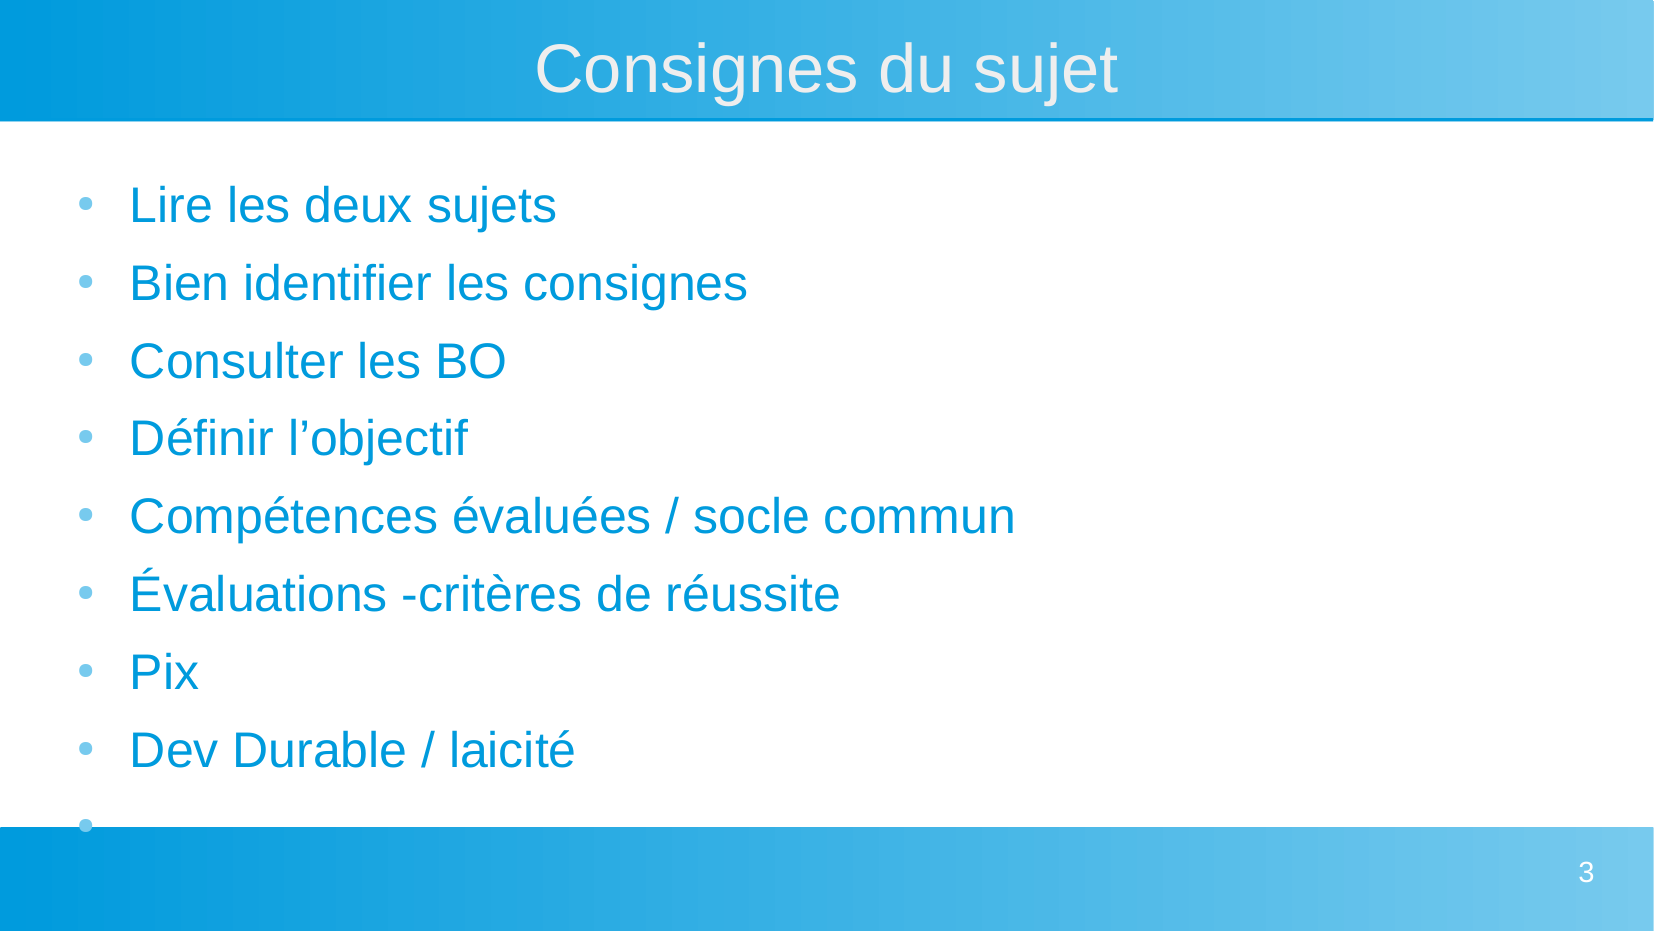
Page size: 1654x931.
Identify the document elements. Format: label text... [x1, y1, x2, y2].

list Lire les deux sujets Bien identifier les consignes Consulter les BO Définir l’objectif Compétences évaluées / socle commun Évaluations -critères de réussite Pix Dev Durable / laicité [59, 177, 1595, 768]
title Consignes du sujet [59, 29, 1595, 108]
